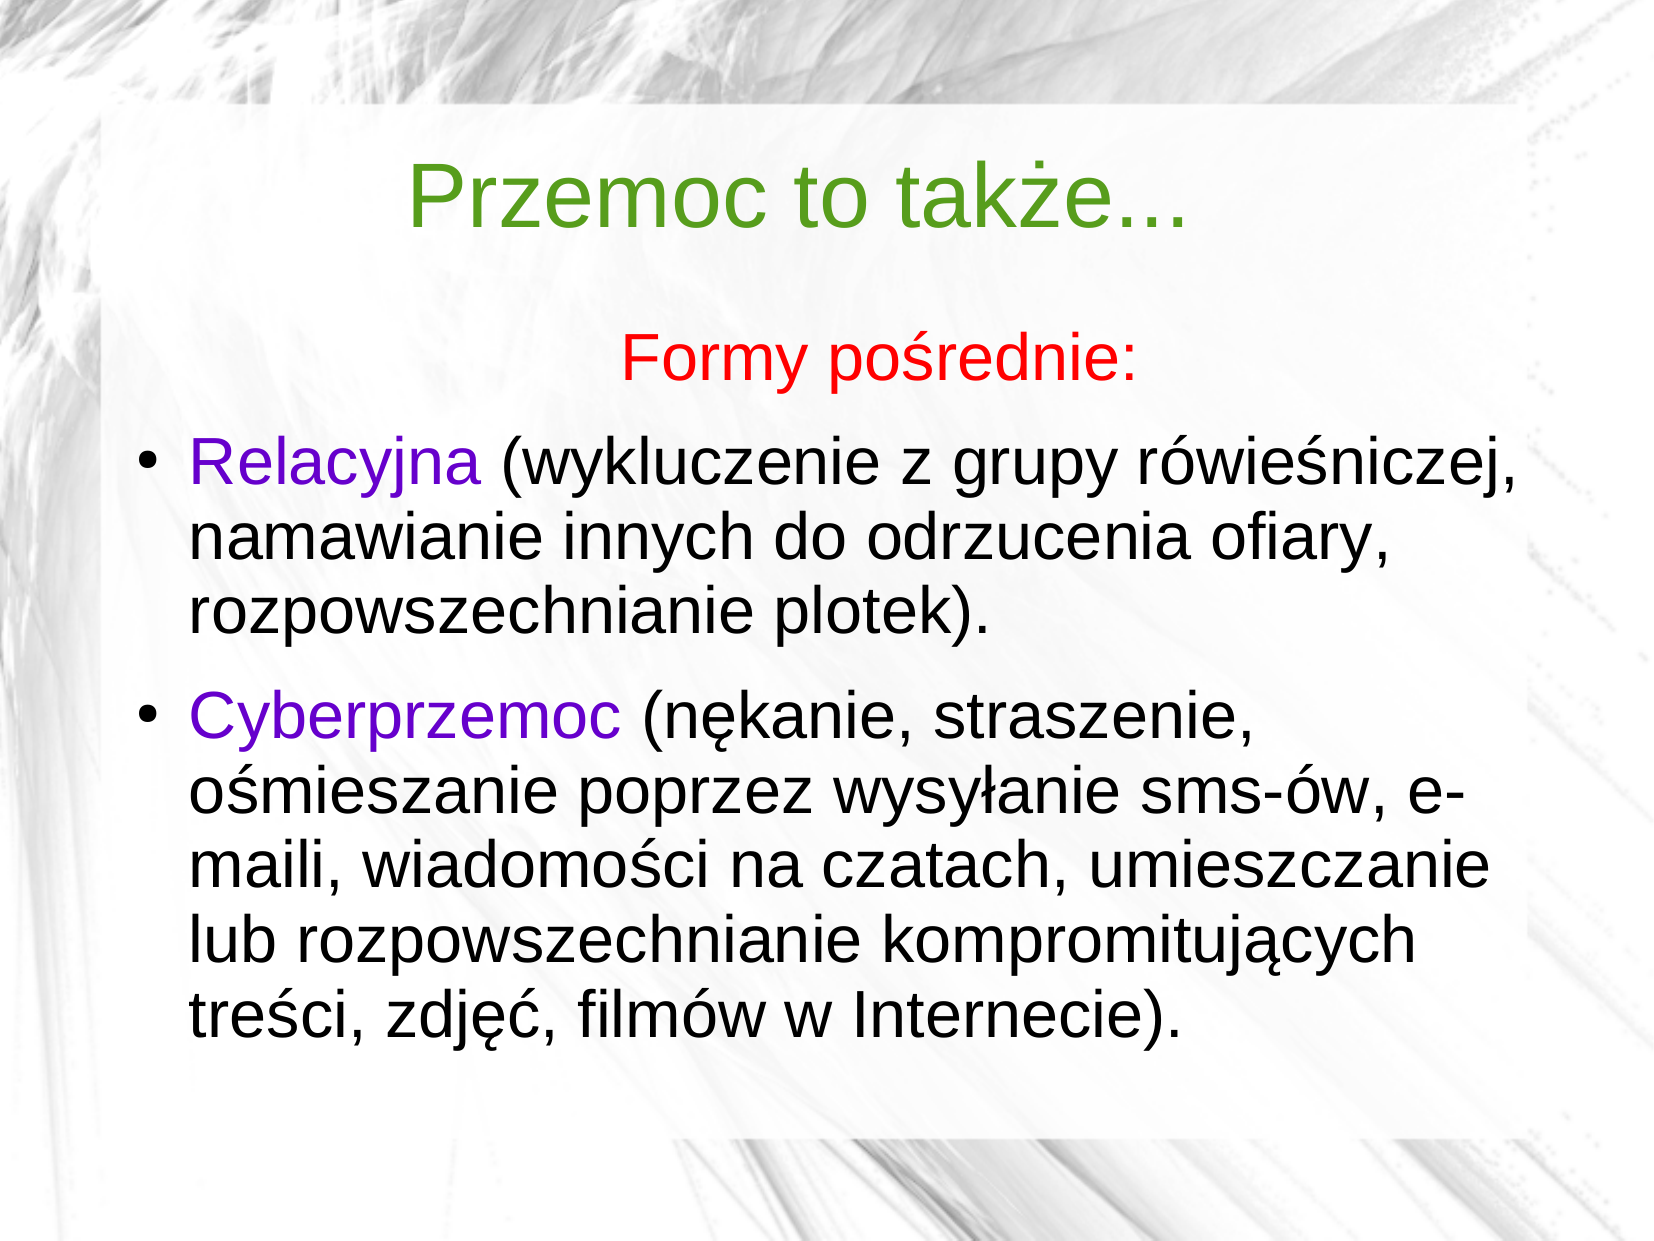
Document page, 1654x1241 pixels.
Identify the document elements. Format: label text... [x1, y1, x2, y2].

title Przemoc to także... [118, 112, 1506, 281]
picture [0, 0, 1654, 1241]
list Formy pośrednie: Relacyjna (wykluczenie z grupy rówieśniczej, namawianie innych do odrzucenia ofiary, rozpowszechnianie plotek). Cyberprzemoc (nękanie, straszenie, ośmieszanie poprzez wysyłanie sms-ów, e-maili, wiadomości na czatach, umieszczanie lub rozpowszechnianie kompromitujących treści, zdjęć, filmów w Internecie). [118, 319, 1571, 1052]
